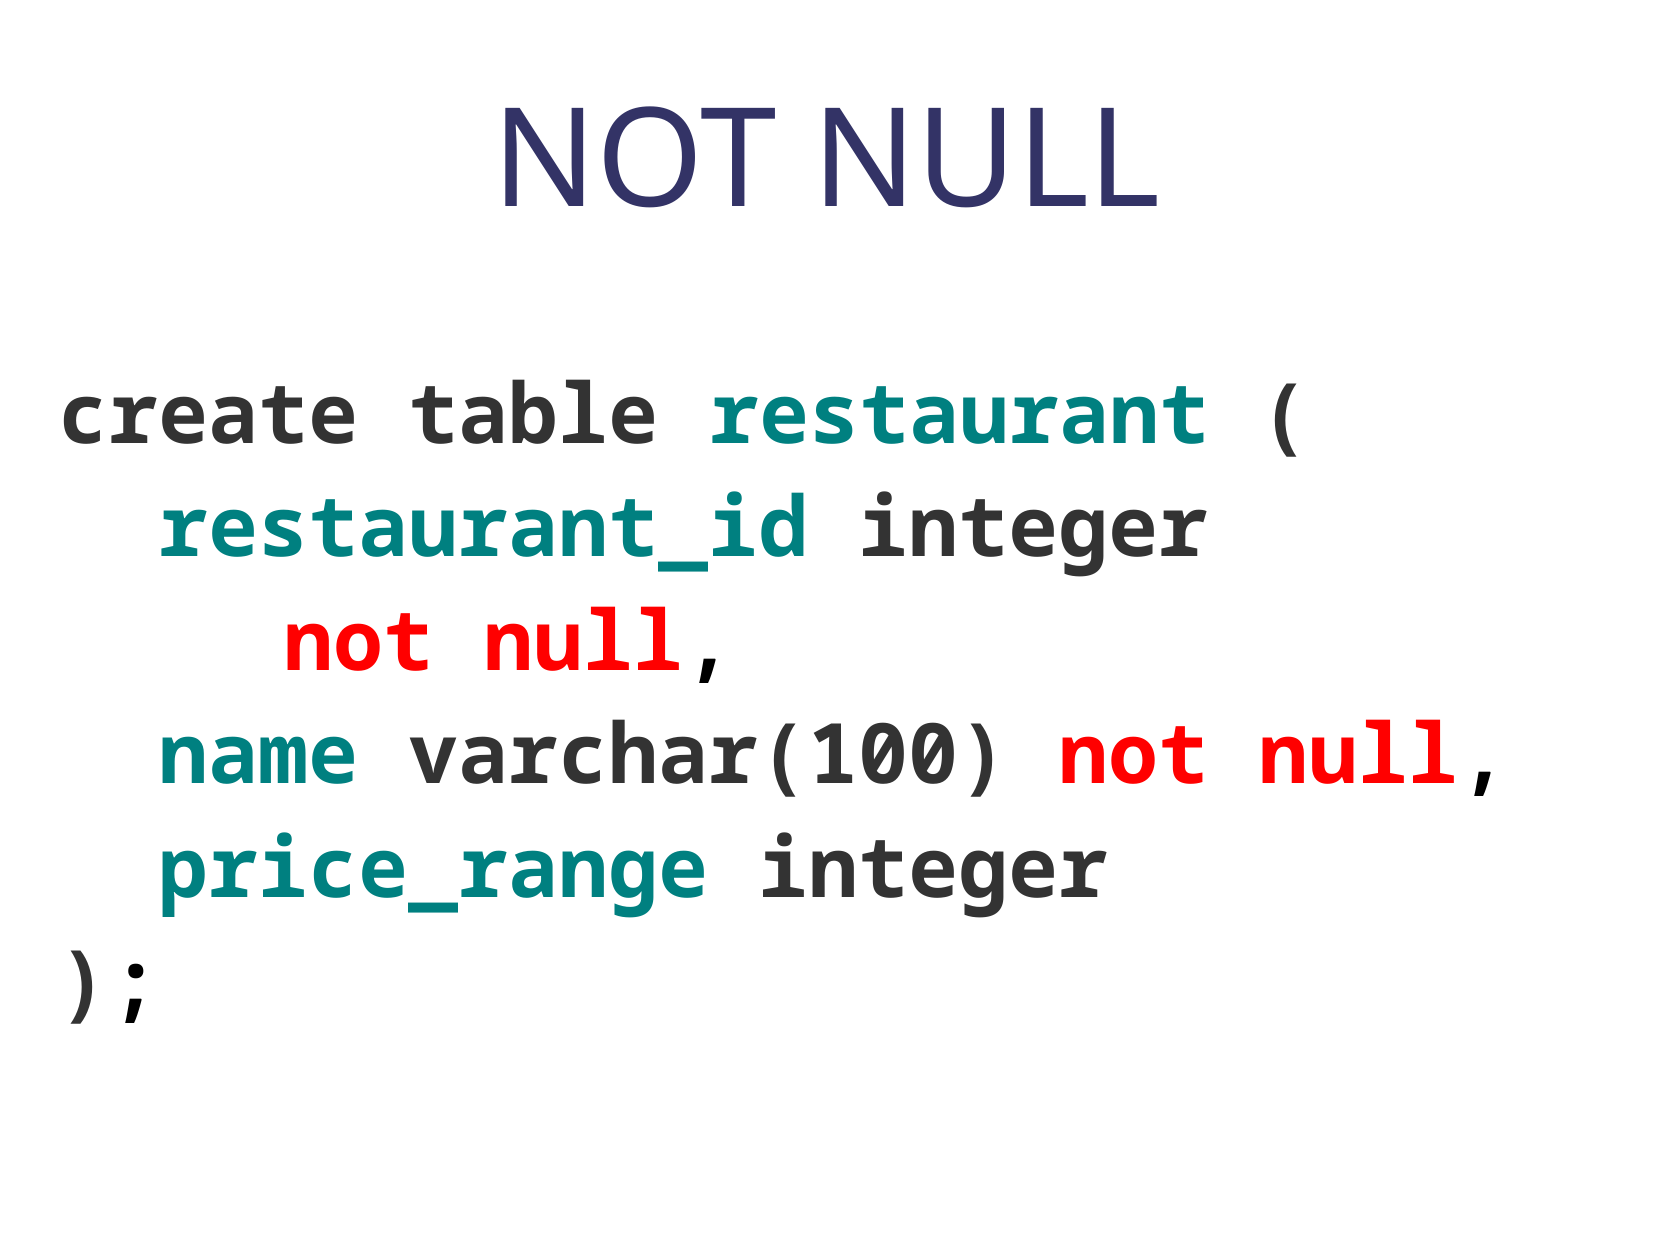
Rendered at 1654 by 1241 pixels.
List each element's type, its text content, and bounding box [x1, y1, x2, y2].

text_box create table restaurant ( restaurant_id integer not null, name varchar(100) not null, price_range integer ); [59, 354, 1563, 931]
title NOT NULL [82, 56, 1571, 250]
